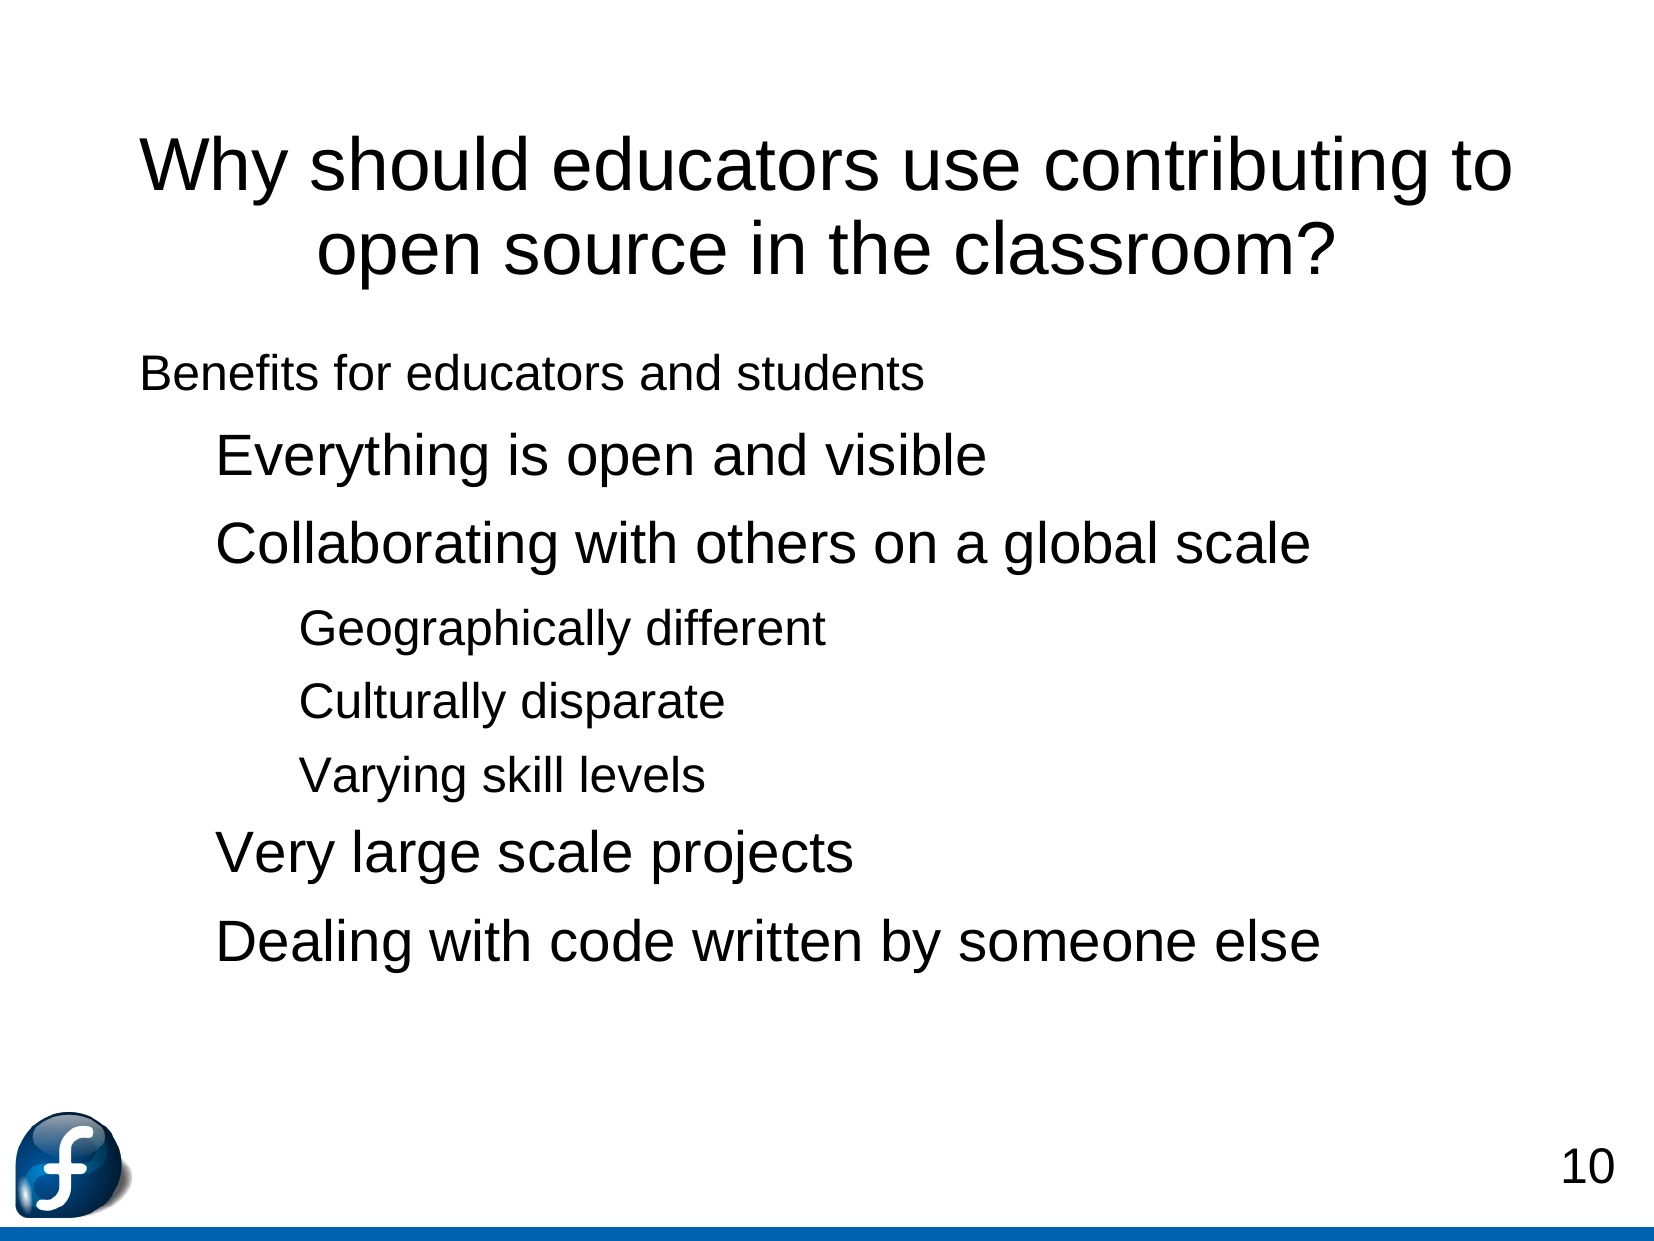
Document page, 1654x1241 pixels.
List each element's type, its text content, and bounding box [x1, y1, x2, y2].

text_box <number> [1387, 1137, 1616, 1201]
list Benefits for educators and students Everything is open and visible Collaborating with others on a global scale Geographically different Culturally disparate Varying skill levels Very large scale projects Dealing with code written by someone else [121, 344, 1533, 1127]
picture [11, 1105, 133, 1227]
title Why should educators use contributing to open source in the classroom? [121, 102, 1533, 311]
